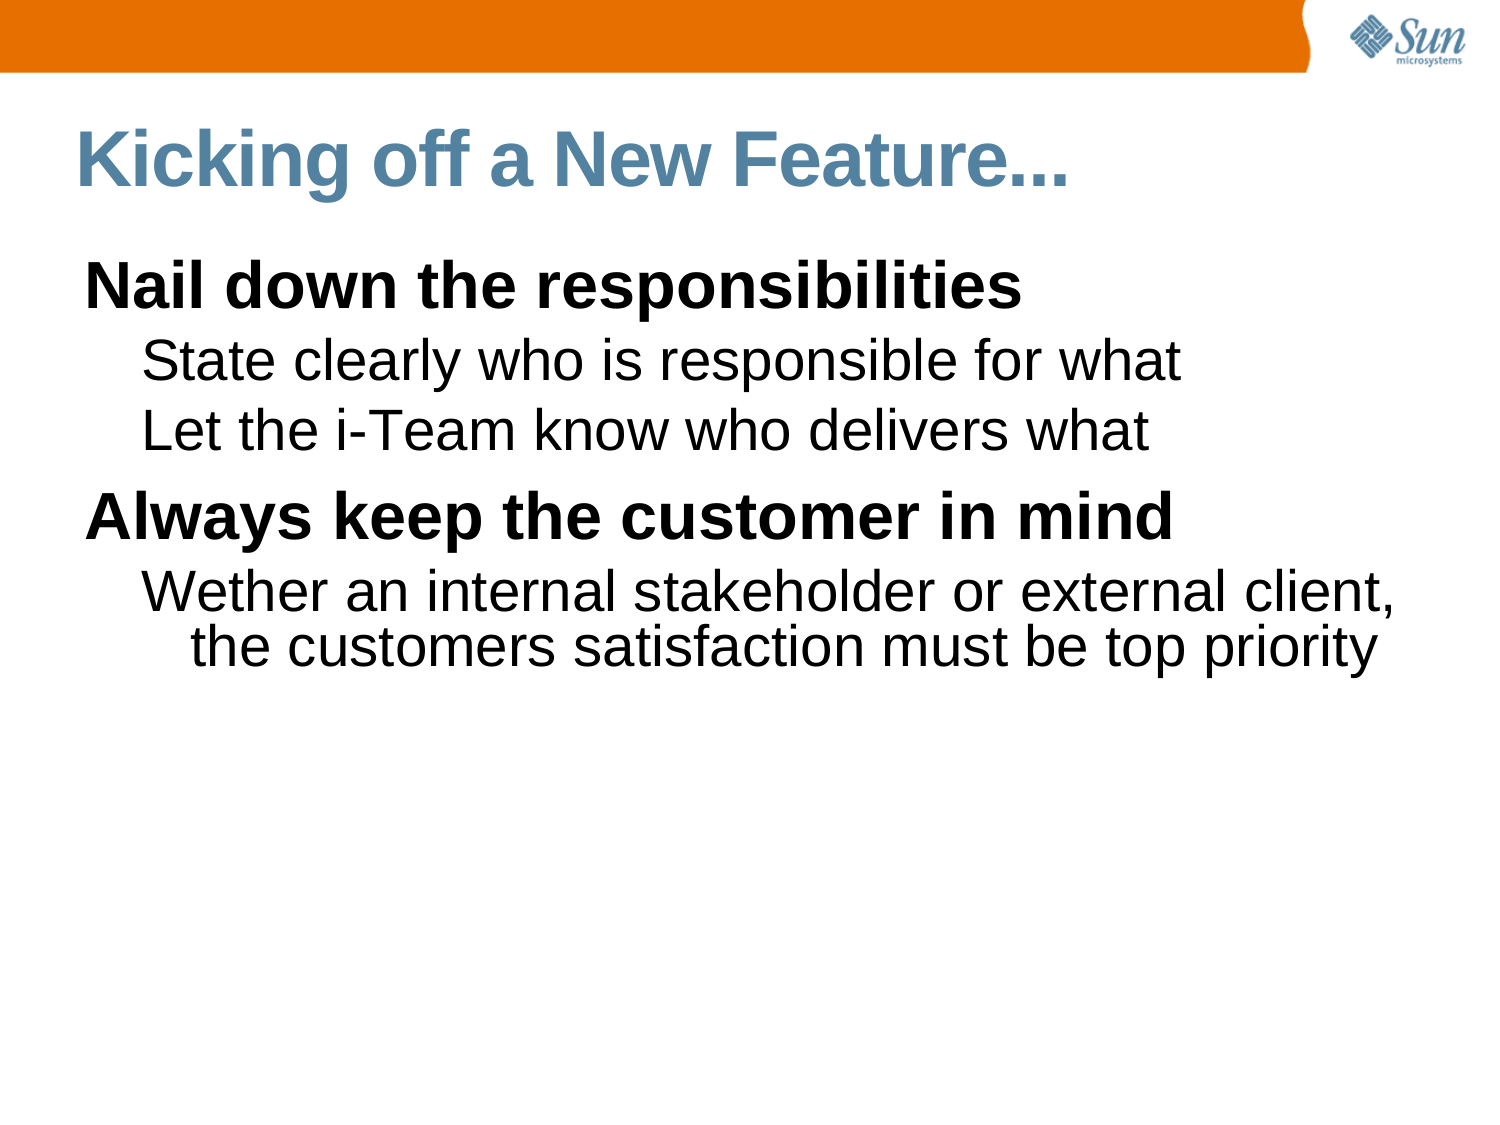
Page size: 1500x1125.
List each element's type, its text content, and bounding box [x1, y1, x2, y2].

picture [0, 0, 1500, 75]
title Kicking off a New Feature... [75, 122, 1438, 228]
list Nail down the responsibilities State clearly who is responsible for what Let the i-Team know who delivers what Always keep the customer in mind Wether an internal stakeholder or external client, the customers satisfaction must be top priority [64, 257, 1402, 1017]
